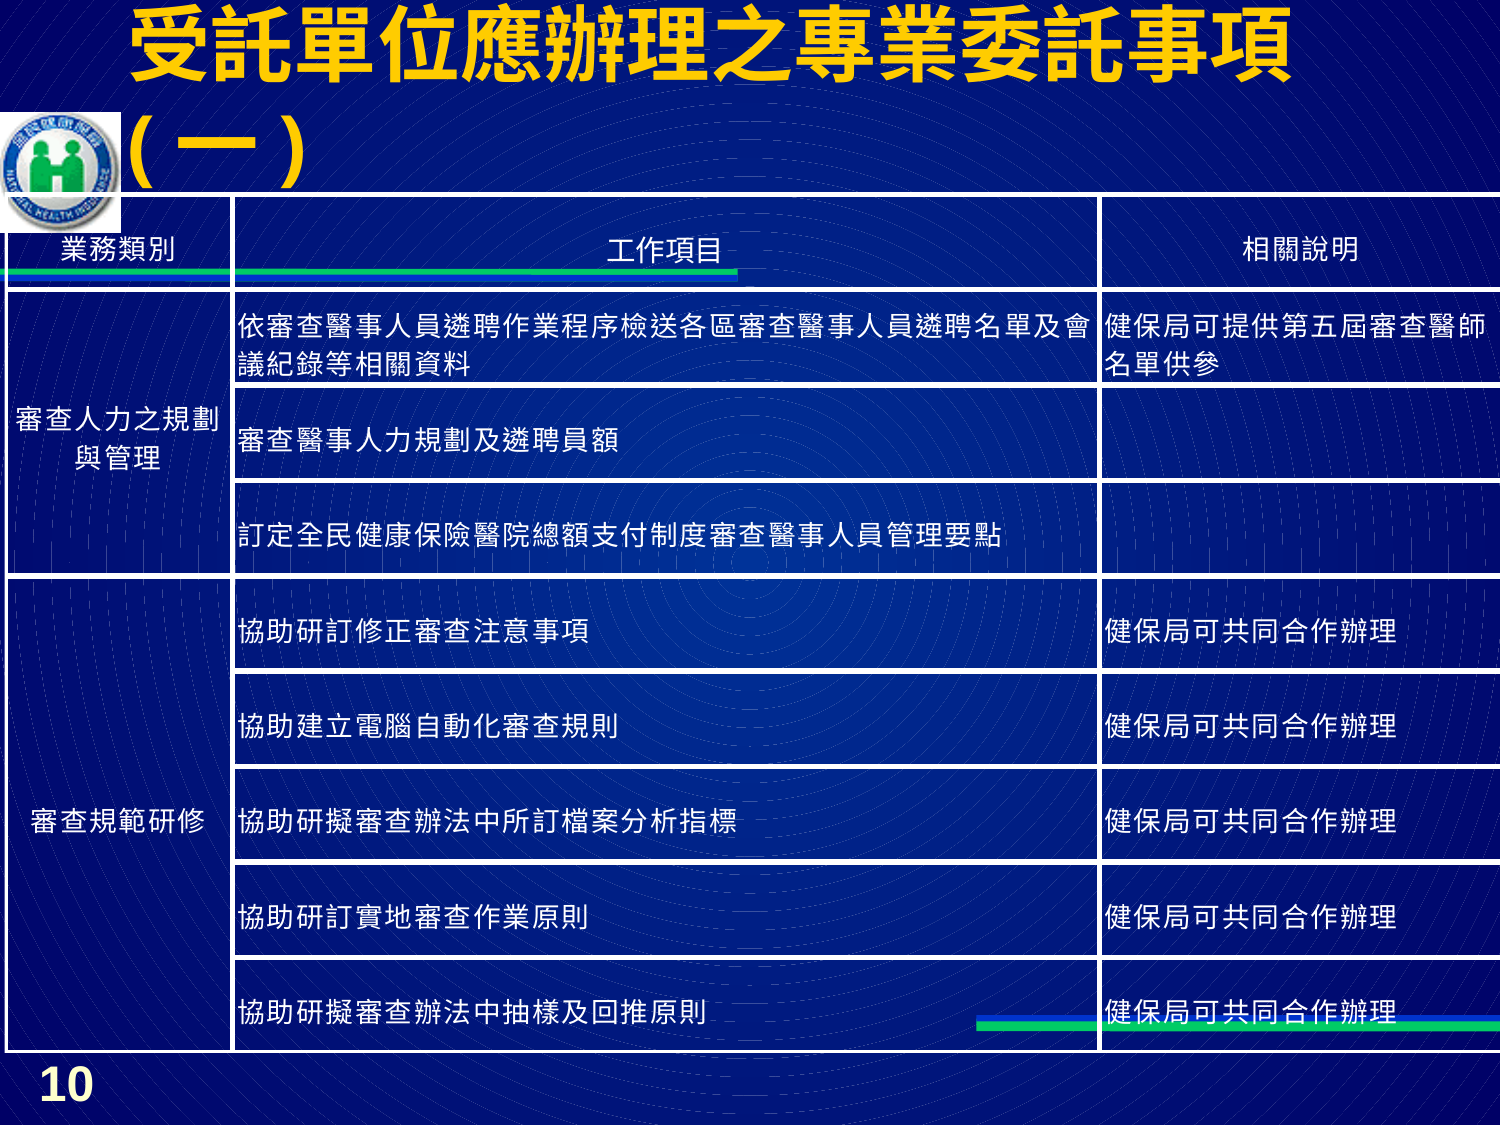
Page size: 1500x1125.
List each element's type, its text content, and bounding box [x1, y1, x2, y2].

text_box [23, 1054, 337, 1119]
title 受託單位應辦理之專業委託事項(一) [112, 84, 1438, 192]
chart [4, 192, 1500, 1054]
